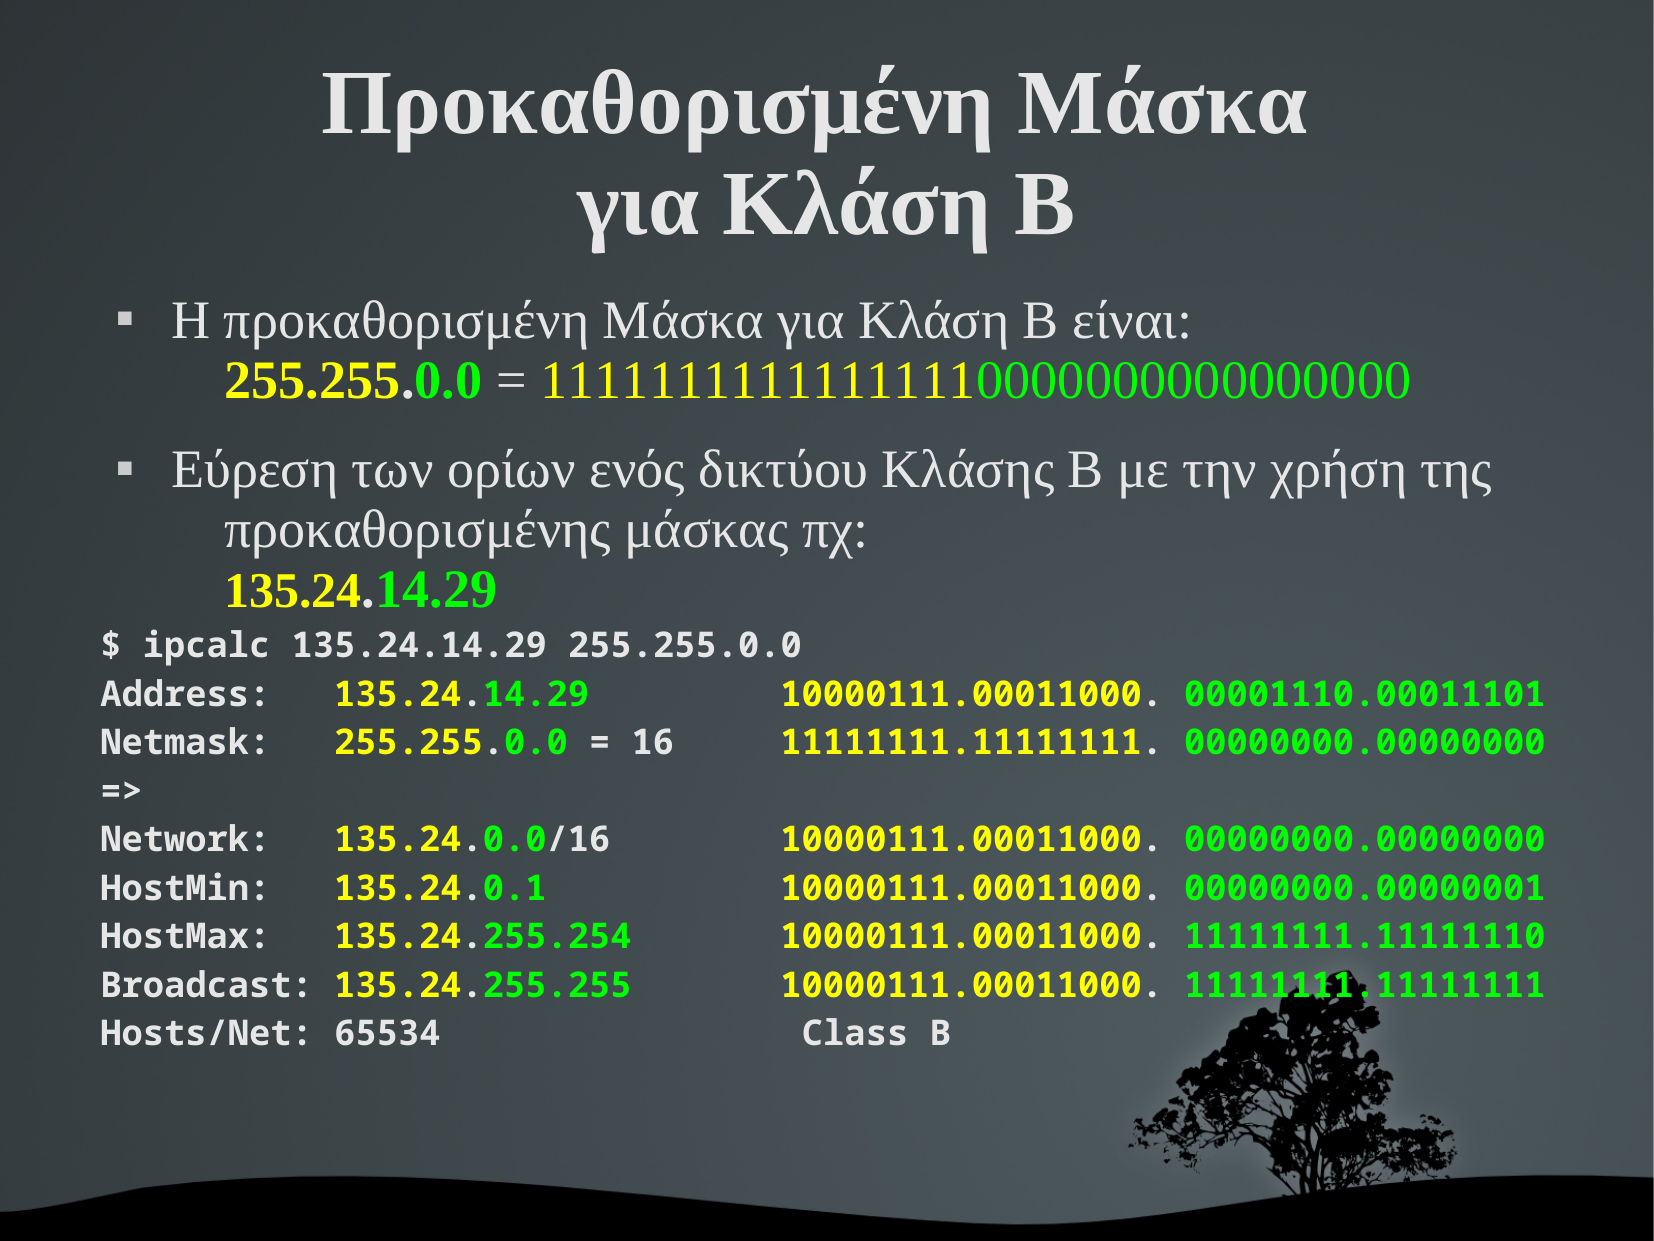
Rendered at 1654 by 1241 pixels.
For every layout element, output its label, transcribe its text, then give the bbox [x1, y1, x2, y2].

list Η προκαθορισμένη Μάσκα για Κλάση B είναι: 255.255.0.0 = 11111111111111110000000000000000 Εύρεση των ορίων ενός δικτύου Κλάσης B με την χρήση της προκαθορισμένης μάσκας πχ: 135.24.14.29 $ ipcalc 135.24.14.29 255.255.0.0 Address: 135.24.14.29 10000111.00011000. 00001110.00011101 Netmask: 255.255.0.0 = 16 11111111.11111111. 00000000.00000000 => Network: 135.24.0.0/16 10000111.00011000. 00000000.00000000 HostMin: 135.24.0.1 10000111.00011000. 00000000.00000001 HostMax: 135.24.255.254 10000111.00011000. 11111111.11111110 Broadcast: 135.24.255.255 10000111.00011000. 11111111.11111111 Hosts/Net: 65534 Class B [82, 290, 1571, 1109]
title Προκαθορισμένη Μάσκα για Κλάση B [82, 33, 1571, 273]
picture [0, 0, 1654, 1241]
